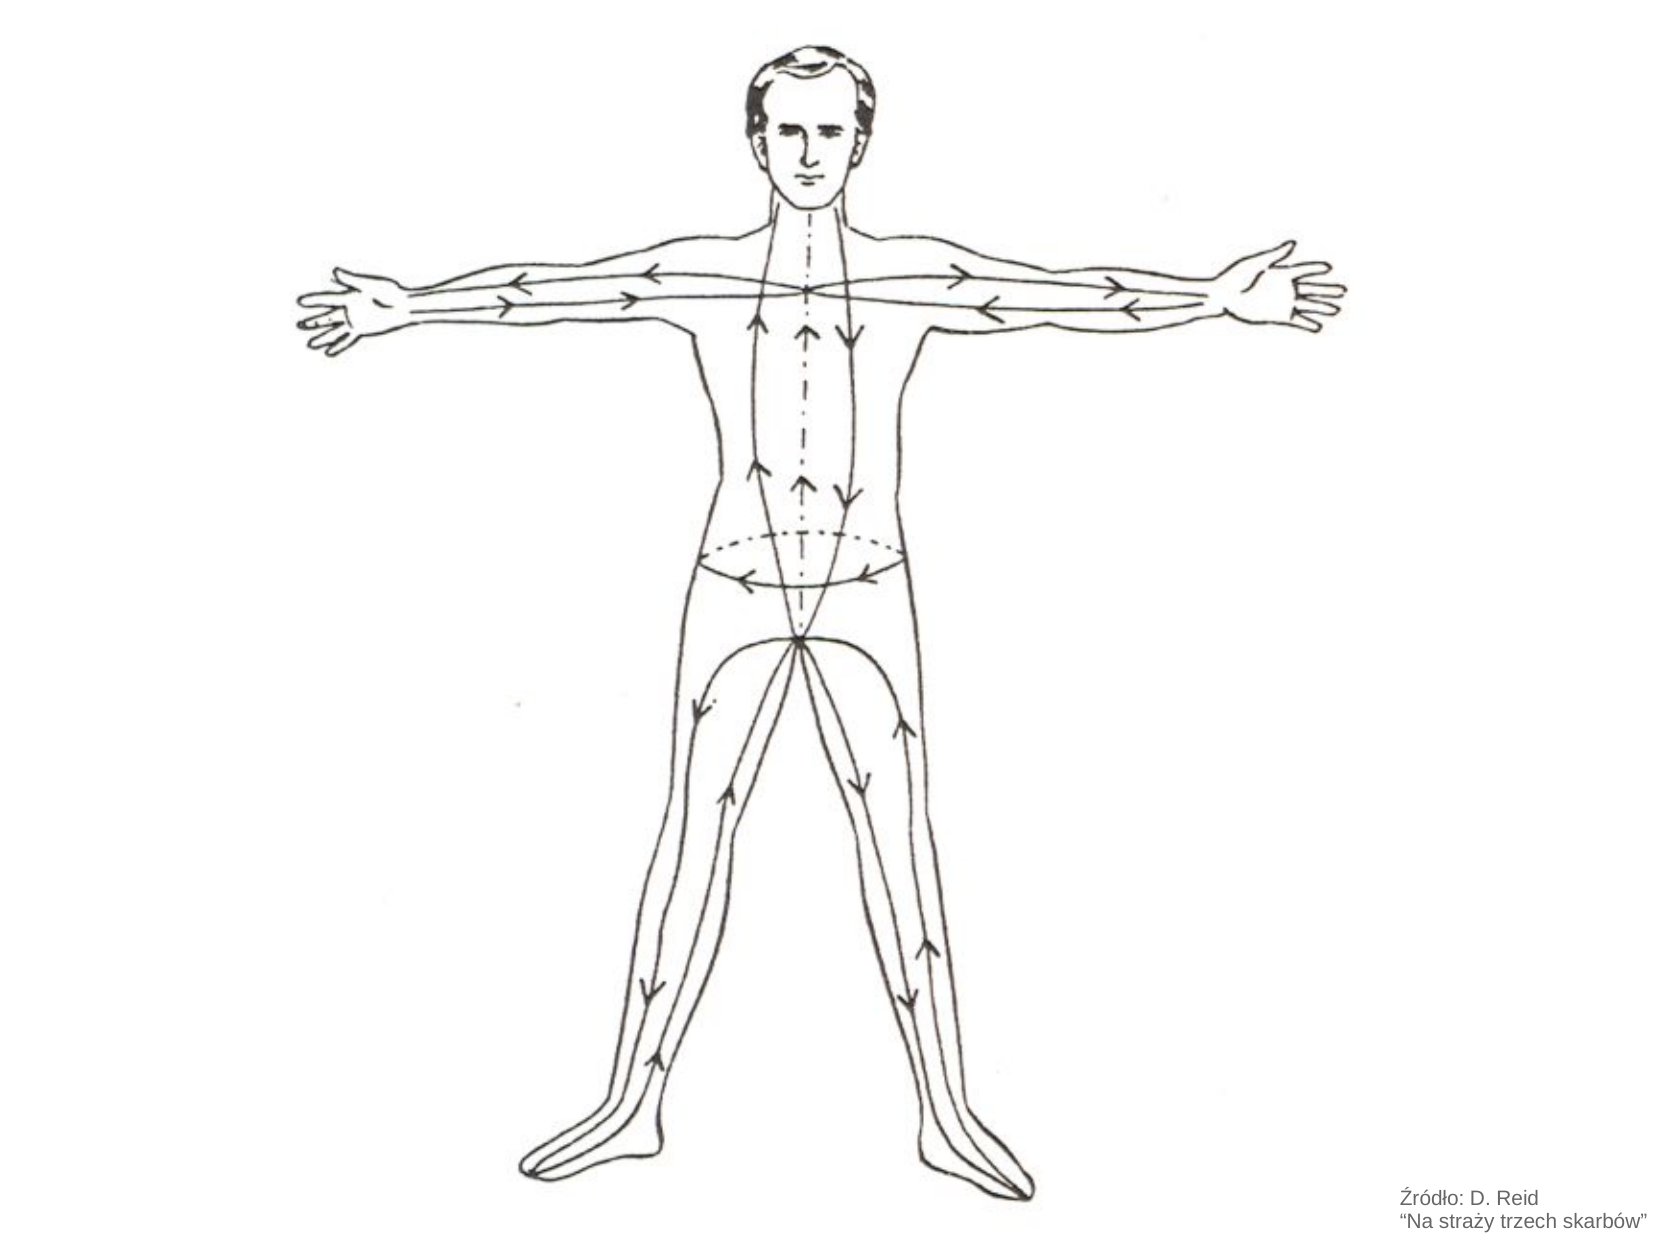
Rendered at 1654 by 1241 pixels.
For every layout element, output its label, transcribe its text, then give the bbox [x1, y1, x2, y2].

picture [260, 0, 1394, 1241]
text_box Źródło: D. Reid “Na straży trzech skarbów” [1393, 1181, 1654, 1240]
